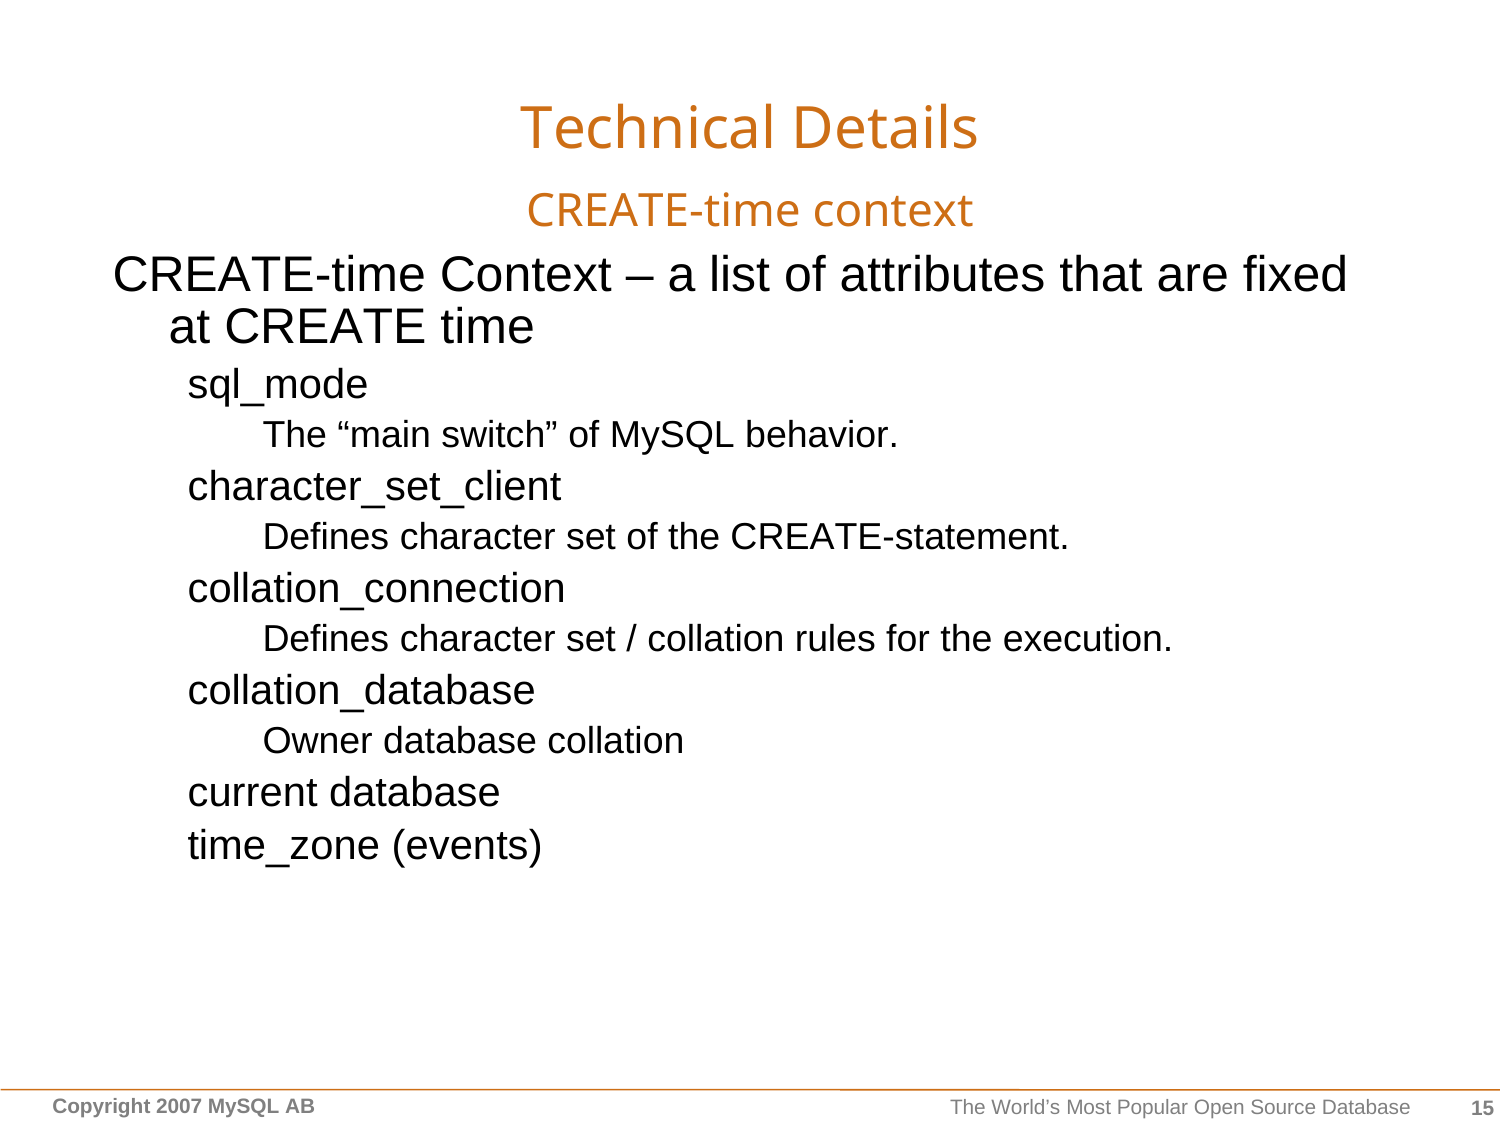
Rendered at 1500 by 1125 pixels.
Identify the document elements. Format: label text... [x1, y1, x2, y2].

title Technical Details CREATE-time context [0, 77, 1500, 236]
list CREATE-time Context – a list of attributes that are fixed at CREATE time sql_mode The “main switch” of MySQL behavior. character_set_client Defines character set of the CREATE-statement. collation_connection Defines character set / collation rules for the execution. collation_database Owner database collation current database time_zone (events) [112, 249, 1388, 1098]
